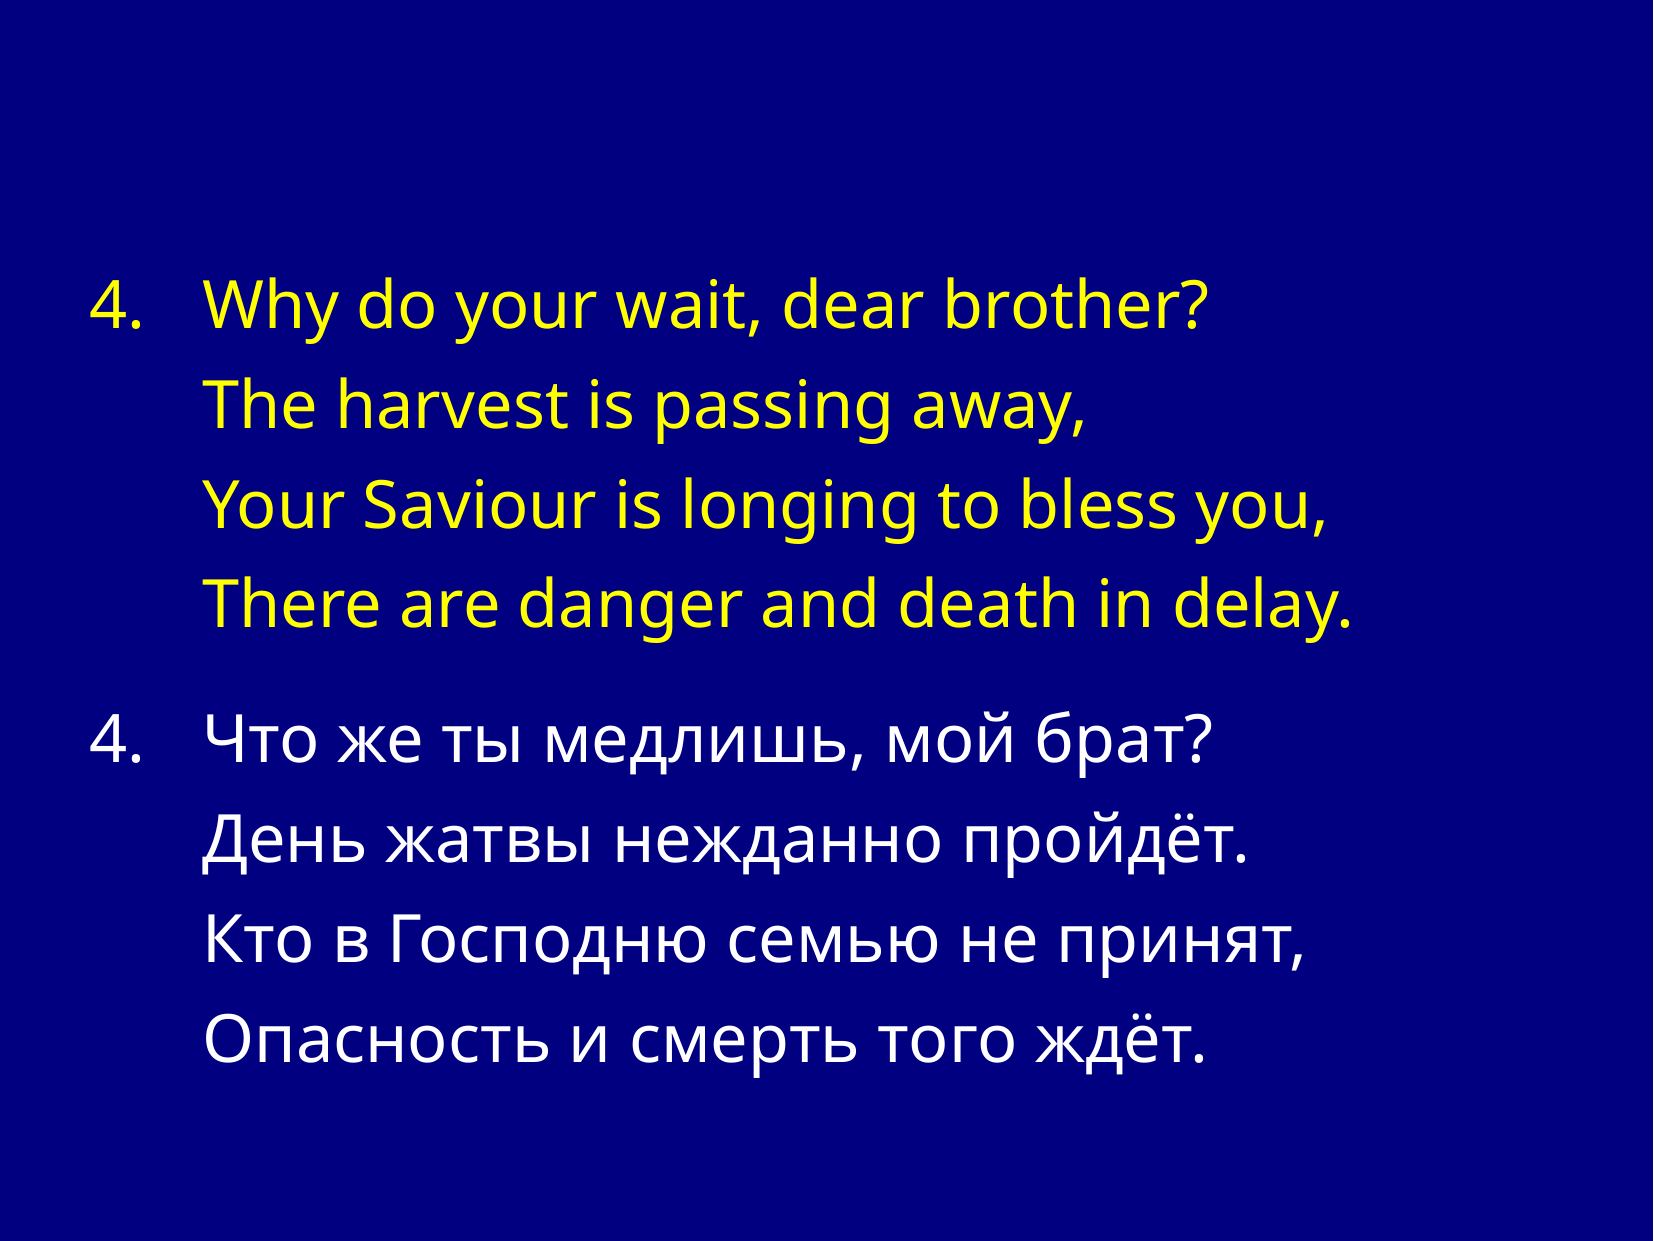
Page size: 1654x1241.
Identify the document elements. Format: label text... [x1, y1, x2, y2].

text_box 4. Why do your wait, dear brother? The harvest is passing away, Your Saviour is longing to bless you, There are danger and death in delay. [75, 150, 1576, 638]
text_box 4. Что же ты медлишь, мой брат? День жатвы нежданно пройдёт. Кто в Господню семью не принят, Опасность и смерть того ждёт. [75, 675, 1576, 1163]
